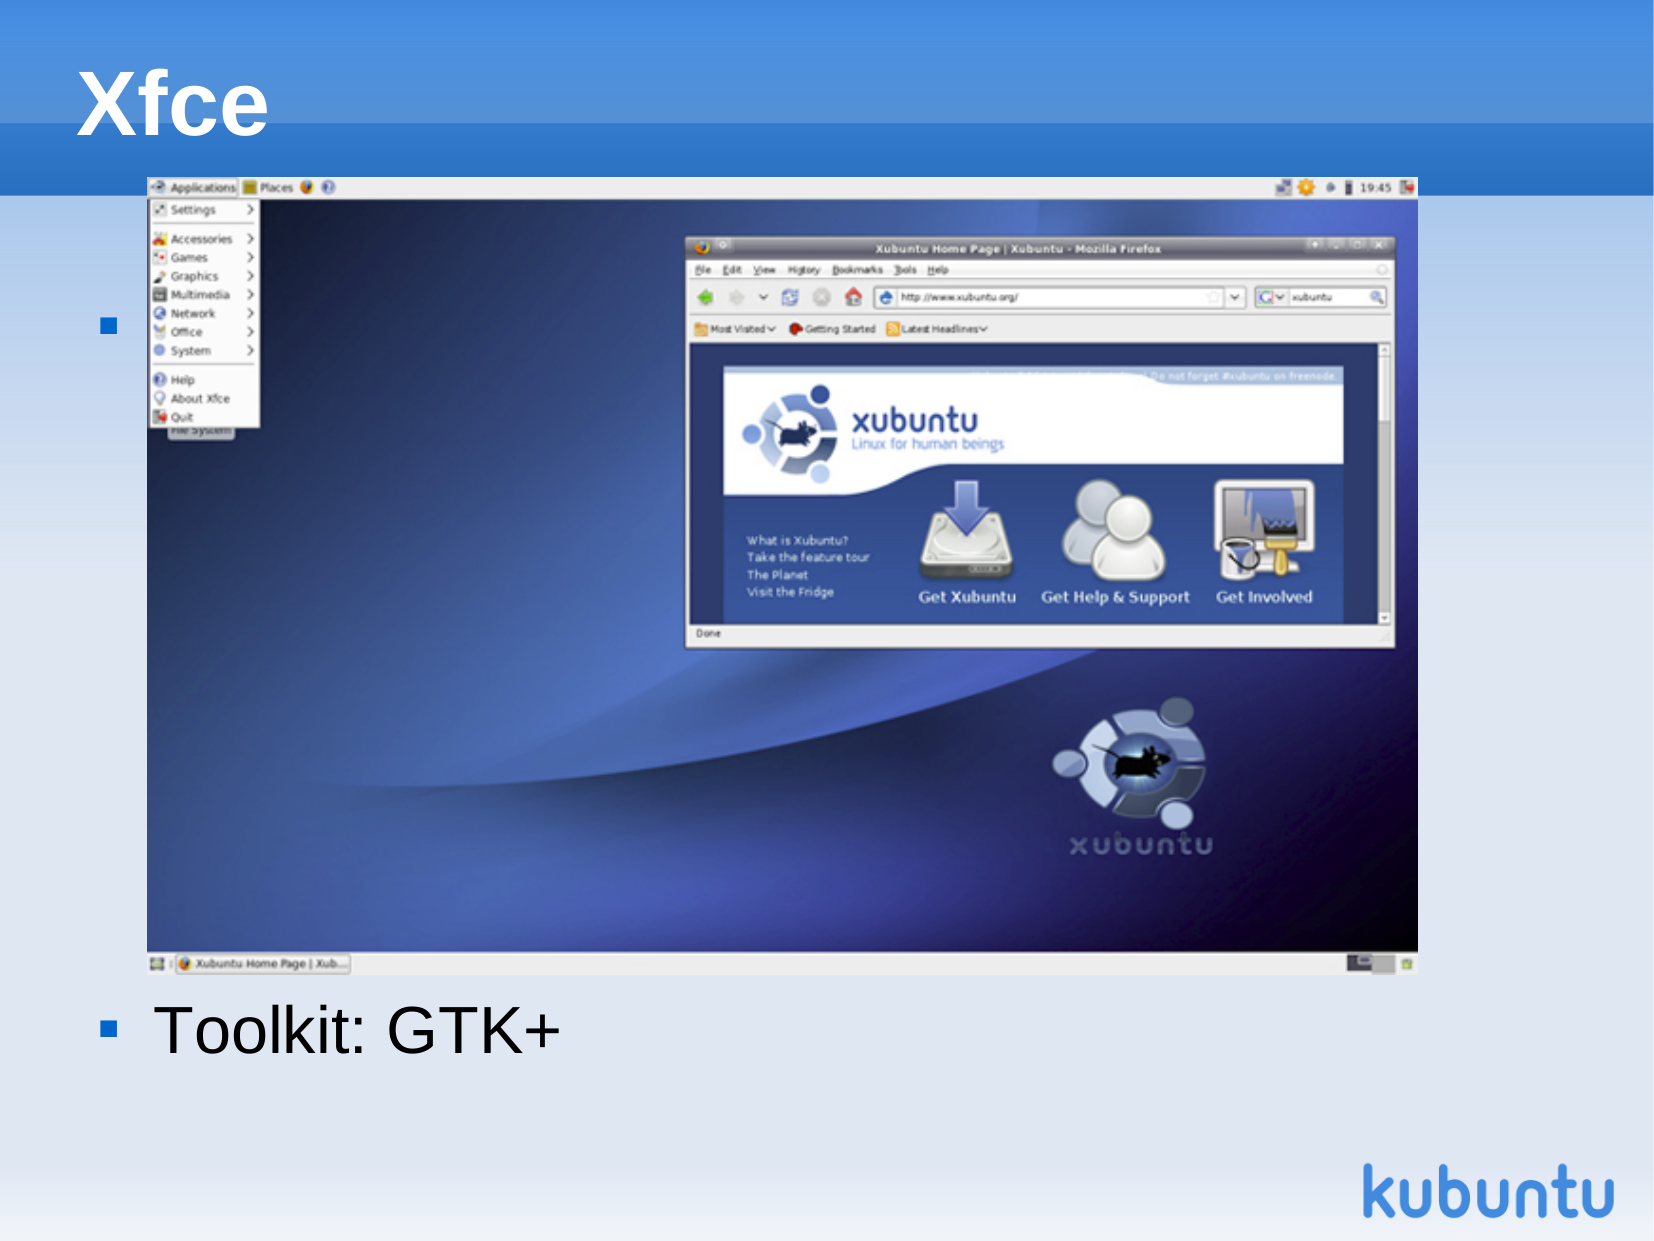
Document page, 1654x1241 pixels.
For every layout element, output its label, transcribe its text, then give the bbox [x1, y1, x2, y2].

title Xfce [76, 0, 1565, 208]
picture [0, 0, 1654, 1241]
list Toolkit: GTK+ [82, 290, 1571, 1109]
